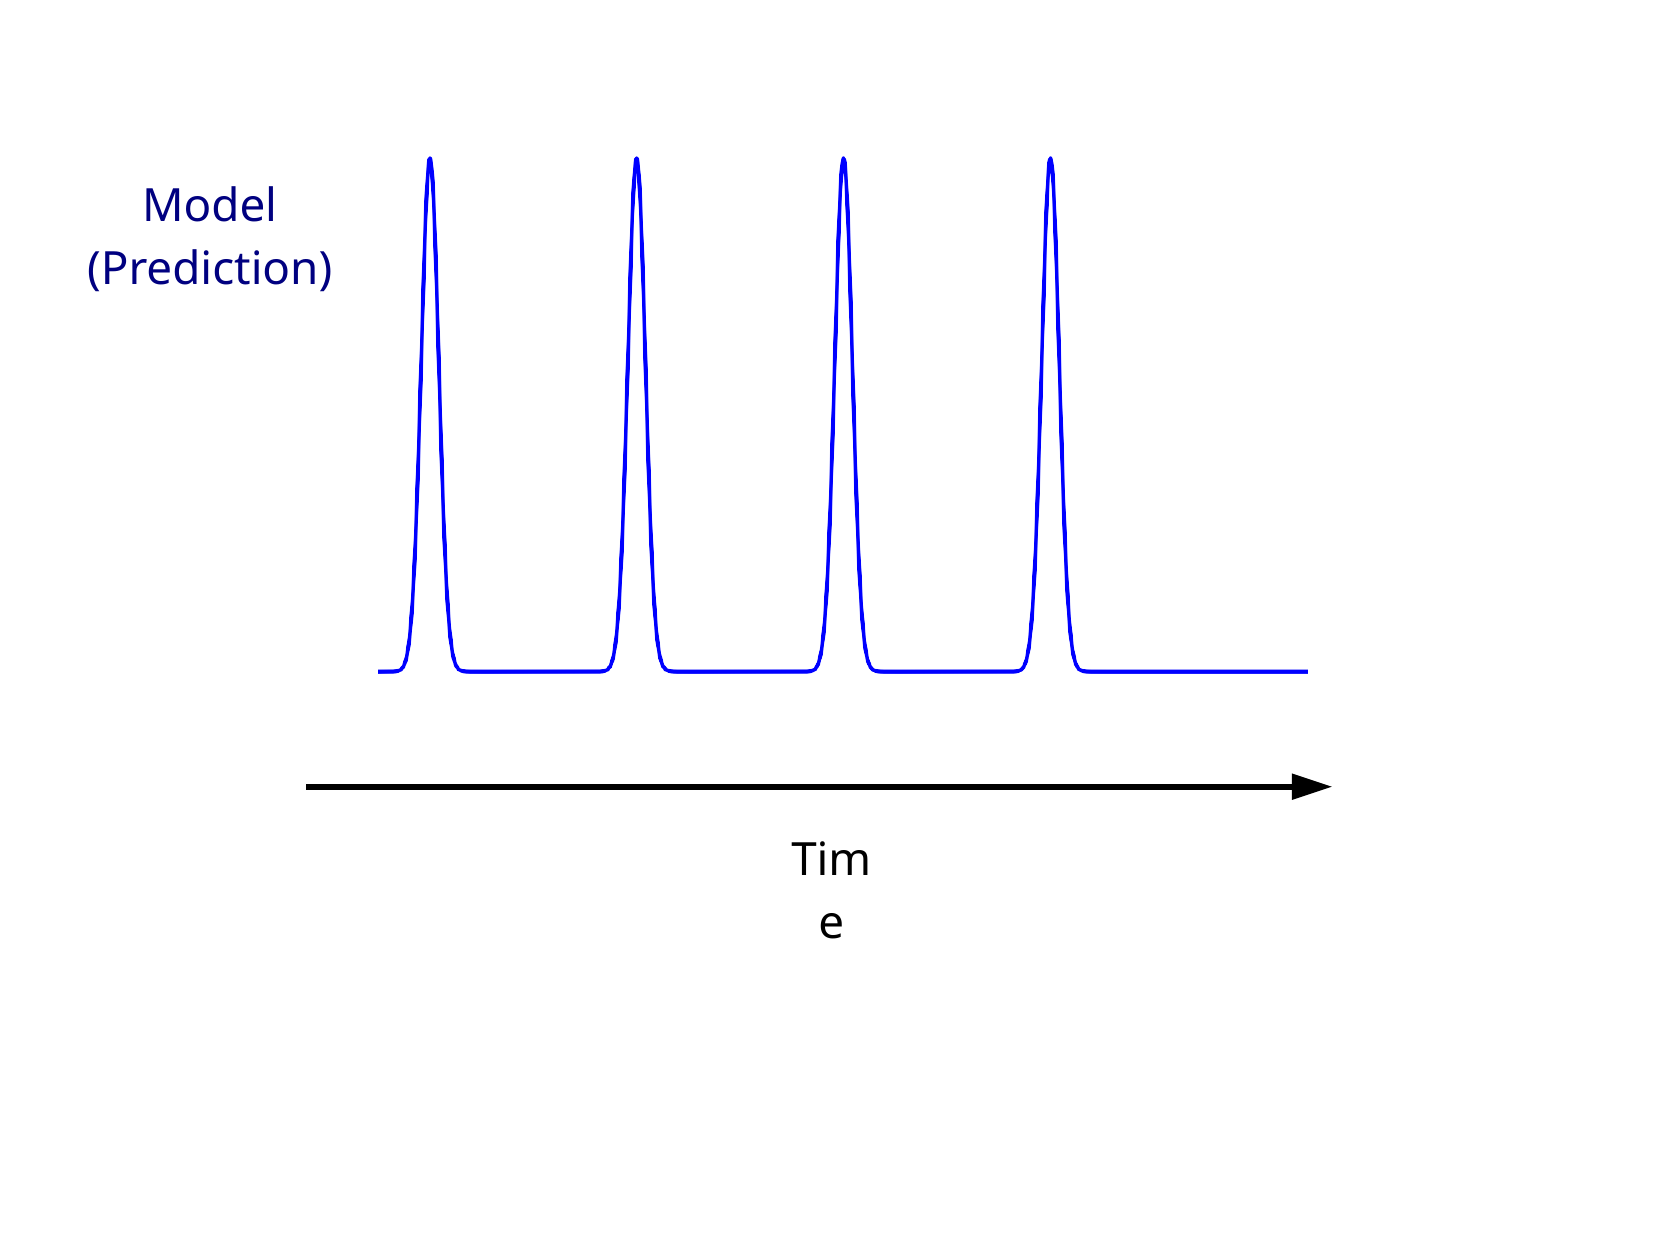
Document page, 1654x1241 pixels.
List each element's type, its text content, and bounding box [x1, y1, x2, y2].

picture [342, 116, 1308, 753]
text_box Model (Prediction) [41, 165, 378, 313]
text_box Time [764, 819, 898, 901]
